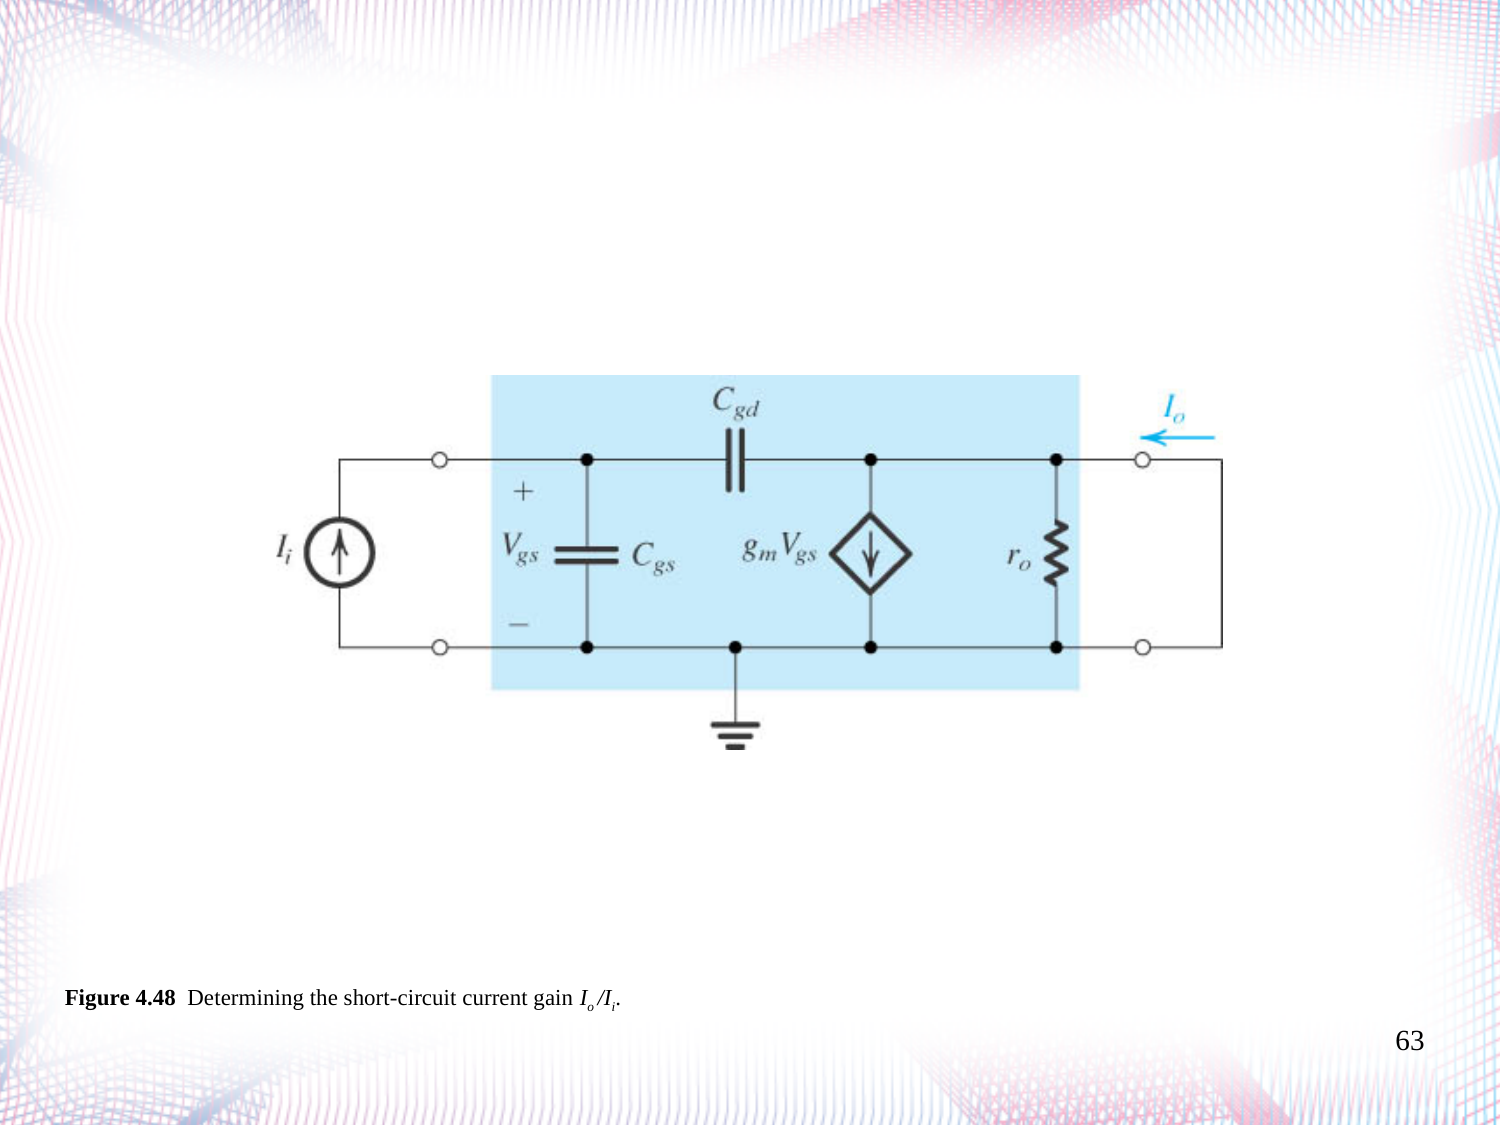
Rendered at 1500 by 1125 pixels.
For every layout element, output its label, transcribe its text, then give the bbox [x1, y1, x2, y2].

text_box Figure 4.48 Determining the short-circuit current gain Io /Ii. [49, 975, 1213, 1022]
picture [0, 0, 1500, 1125]
